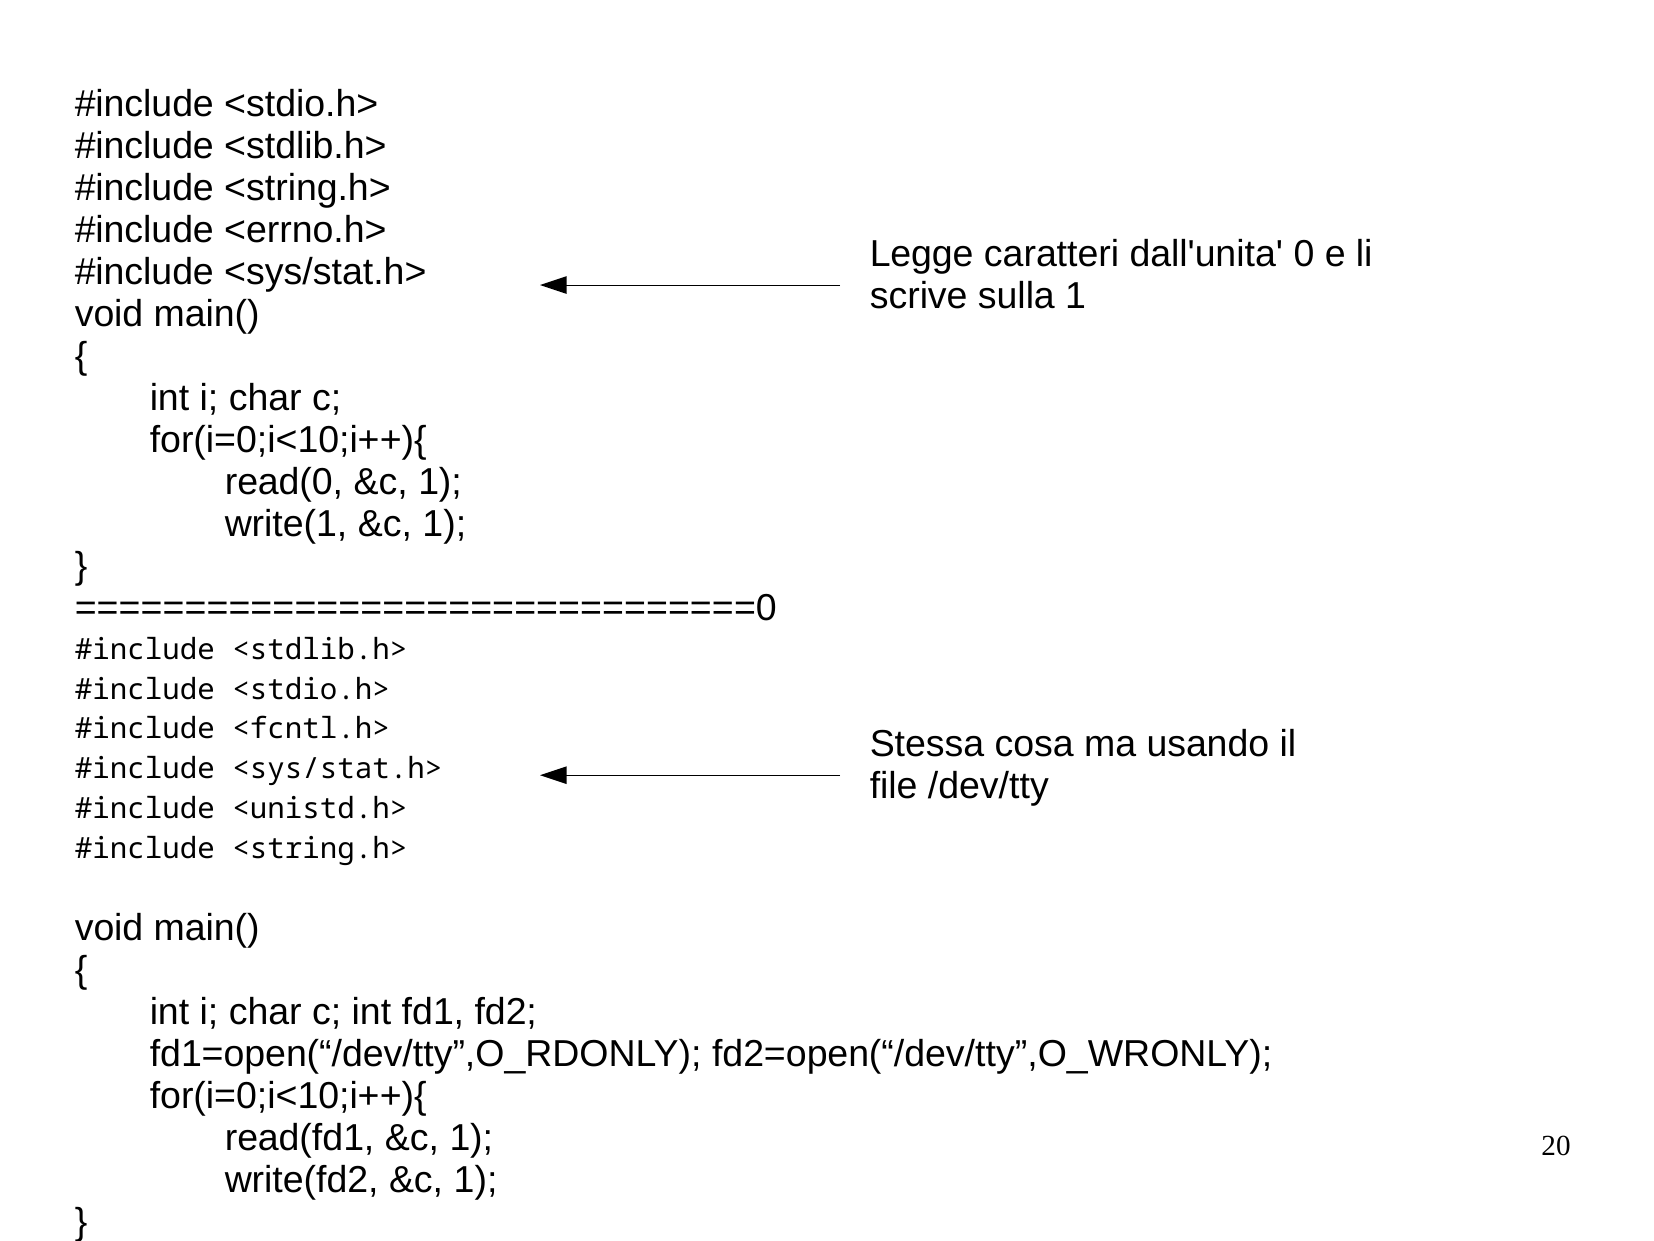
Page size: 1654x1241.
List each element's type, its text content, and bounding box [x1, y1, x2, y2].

text_box #include <stdio.h> #include <stdlib.h> #include <string.h> #include <errno.h> #include <sys/stat.h> void main() { int i; char c; for(i=0;i<10;i++){ read(0, &c, 1); write(1, &c, 1); } ===============================0 #include <stdlib.h> #include <stdio.h> #include <fcntl.h> #include <sys/stat.h> #include <unistd.h> #include <string.h> void main() { int i; char c; int fd1, fd2; fd1=open(“/dev/tty”,O_RDONLY); fd2=open(“/dev/tty”,O_WRONLY); for(i=0;i<10;i++){ read(fd1, &c, 1); write(fd2, &c, 1); } [60, 75, 1411, 1241]
text_box Stessa cosa ma usando il file /dev/tty [855, 715, 1411, 815]
text_box Legge caratteri dall'unita' 0 e li scrive sulla 1 [855, 225, 1411, 324]
